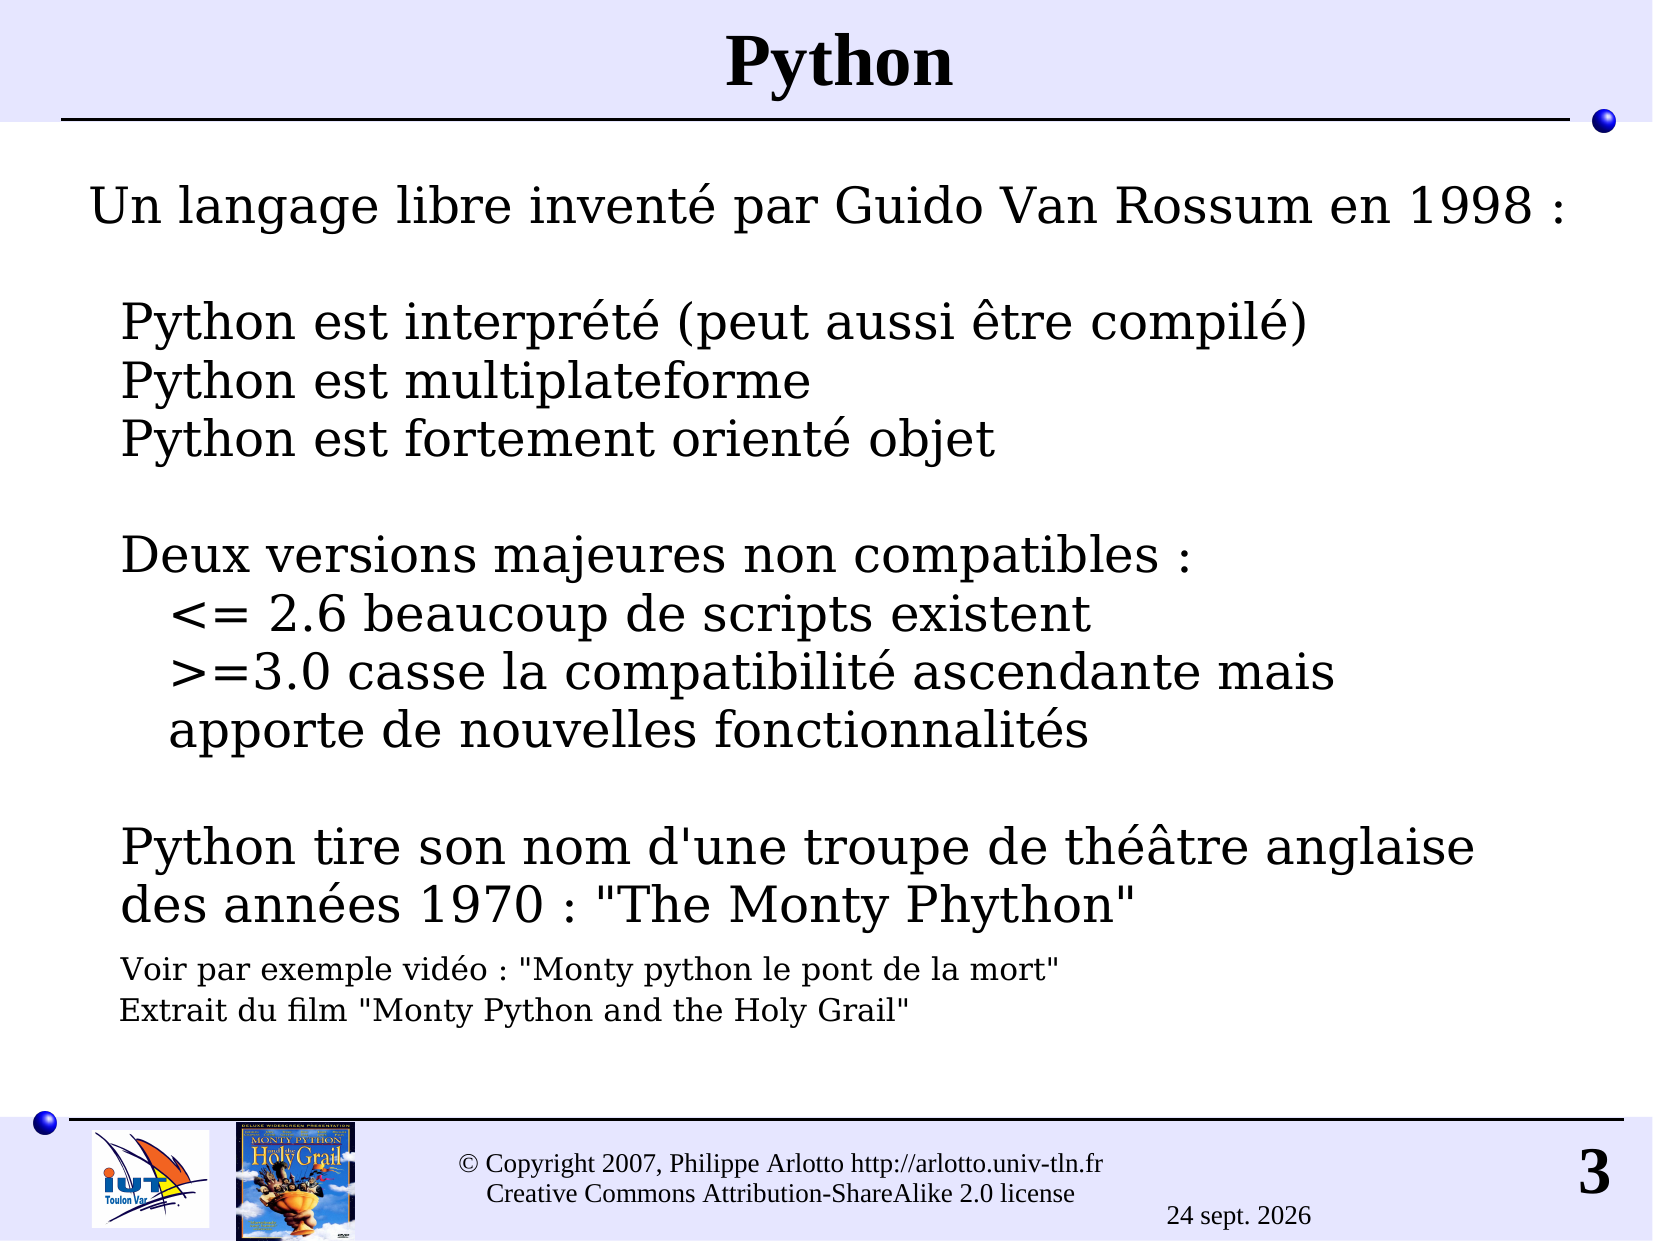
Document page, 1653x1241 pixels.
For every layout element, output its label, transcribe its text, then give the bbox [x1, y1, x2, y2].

title Python [95, 11, 1585, 110]
picture [236, 1122, 355, 1241]
text_box Un langage libre inventé par Guido Van Rossum en 1998 : Python est interprété (peut aussi être compilé) Python est multiplateforme Python est fortement orienté objet Deux versions majeures non compatibles : <= 2.6 beaucoup de scripts existent >=3.0 casse la compatibilité ascendante mais apporte de nouvelles fonctionnalités Python tire son nom d'une troupe de théâtre anglaise des années 1970 : "The Monty Phython" Voir par exemple vidéo : "Monty python le pont de la mort" Extrait du film "Monty Python and the Holy Grail" [88, 177, 1569, 1029]
